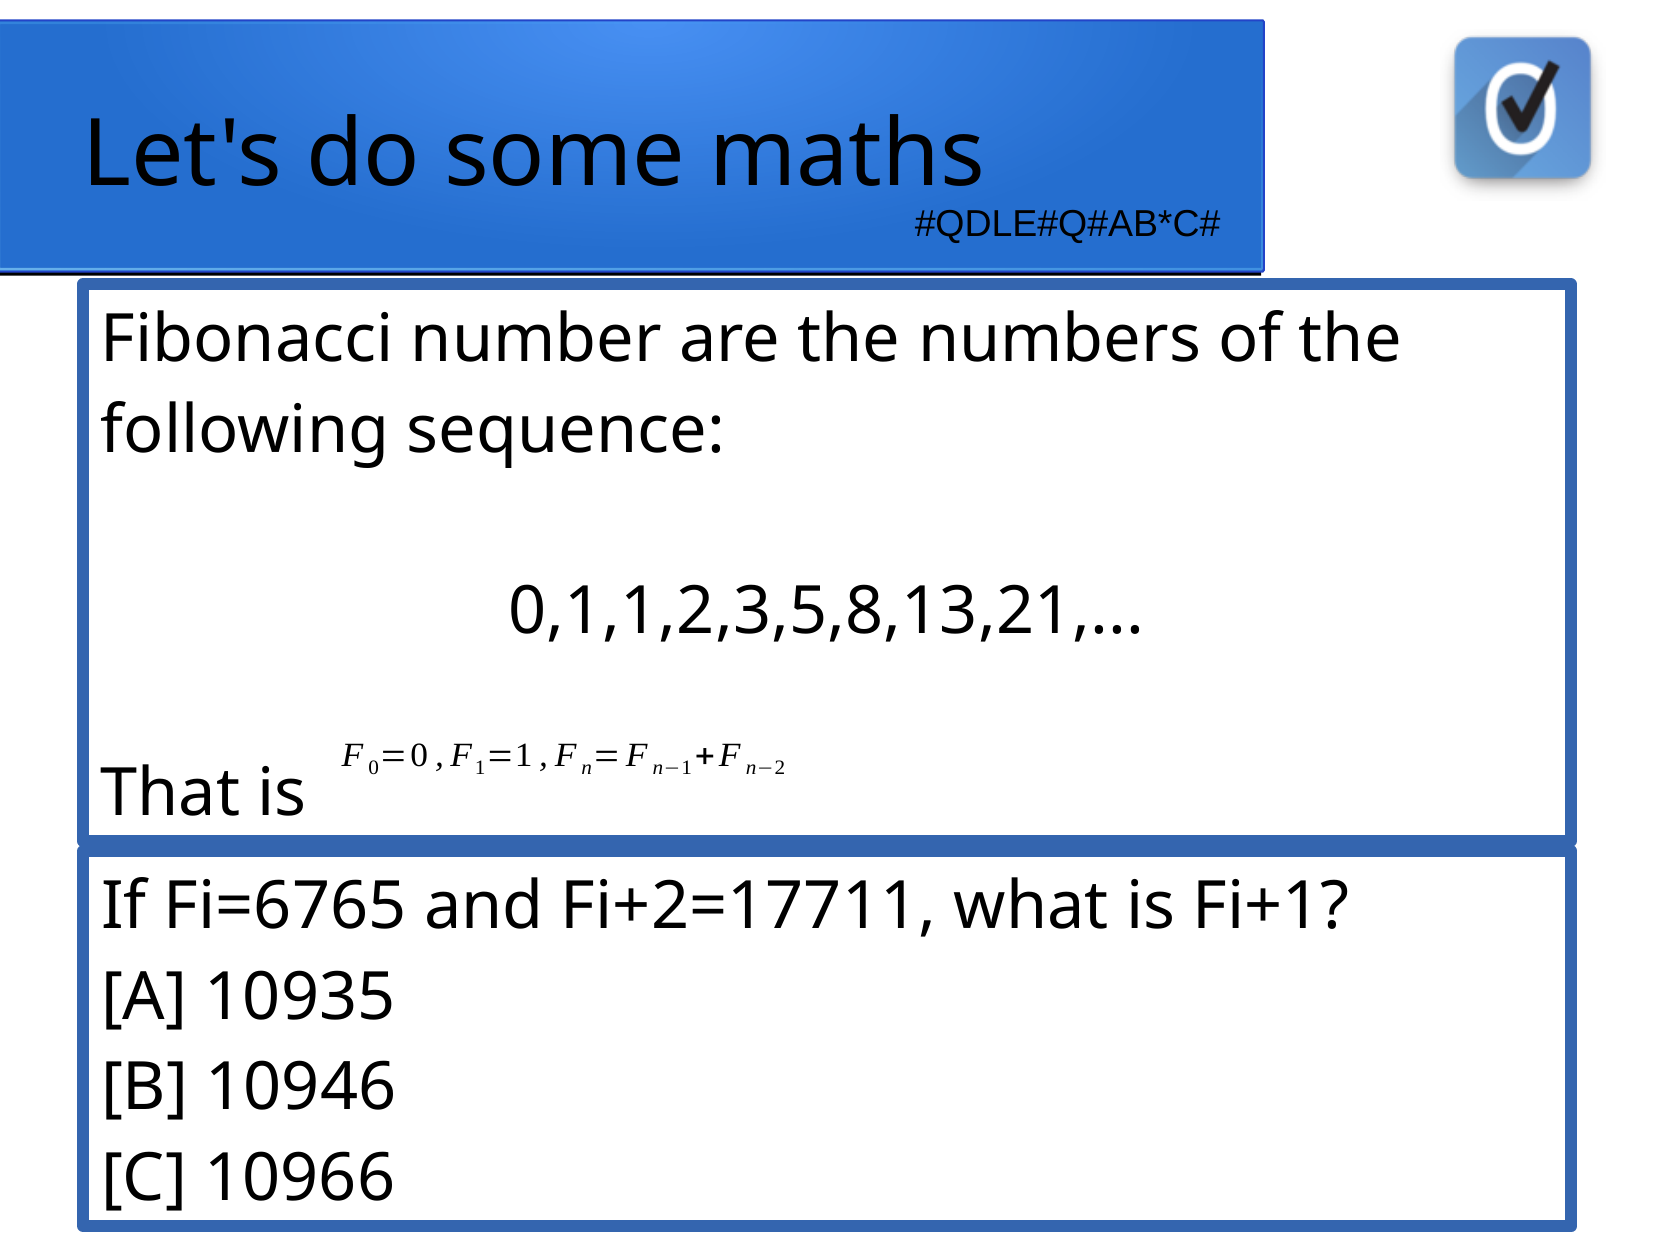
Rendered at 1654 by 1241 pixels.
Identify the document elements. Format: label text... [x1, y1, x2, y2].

picture [1440, 29, 1606, 201]
chart [330, 736, 796, 781]
subtitle Fibonacci number are the numbers of the following sequence: 0,1,1,2,3,5,8,13,21,... That is [82, 315, 1571, 811]
text_box #QDLE#Q#AB*C# [900, 195, 1236, 252]
title Let's do some maths [82, 47, 1235, 252]
text_box If Fi=6765 and Fi+2=17711, what is Fi+1? [A] 10935 [B] 10946 [C] 10966 [83, 871, 1572, 1206]
